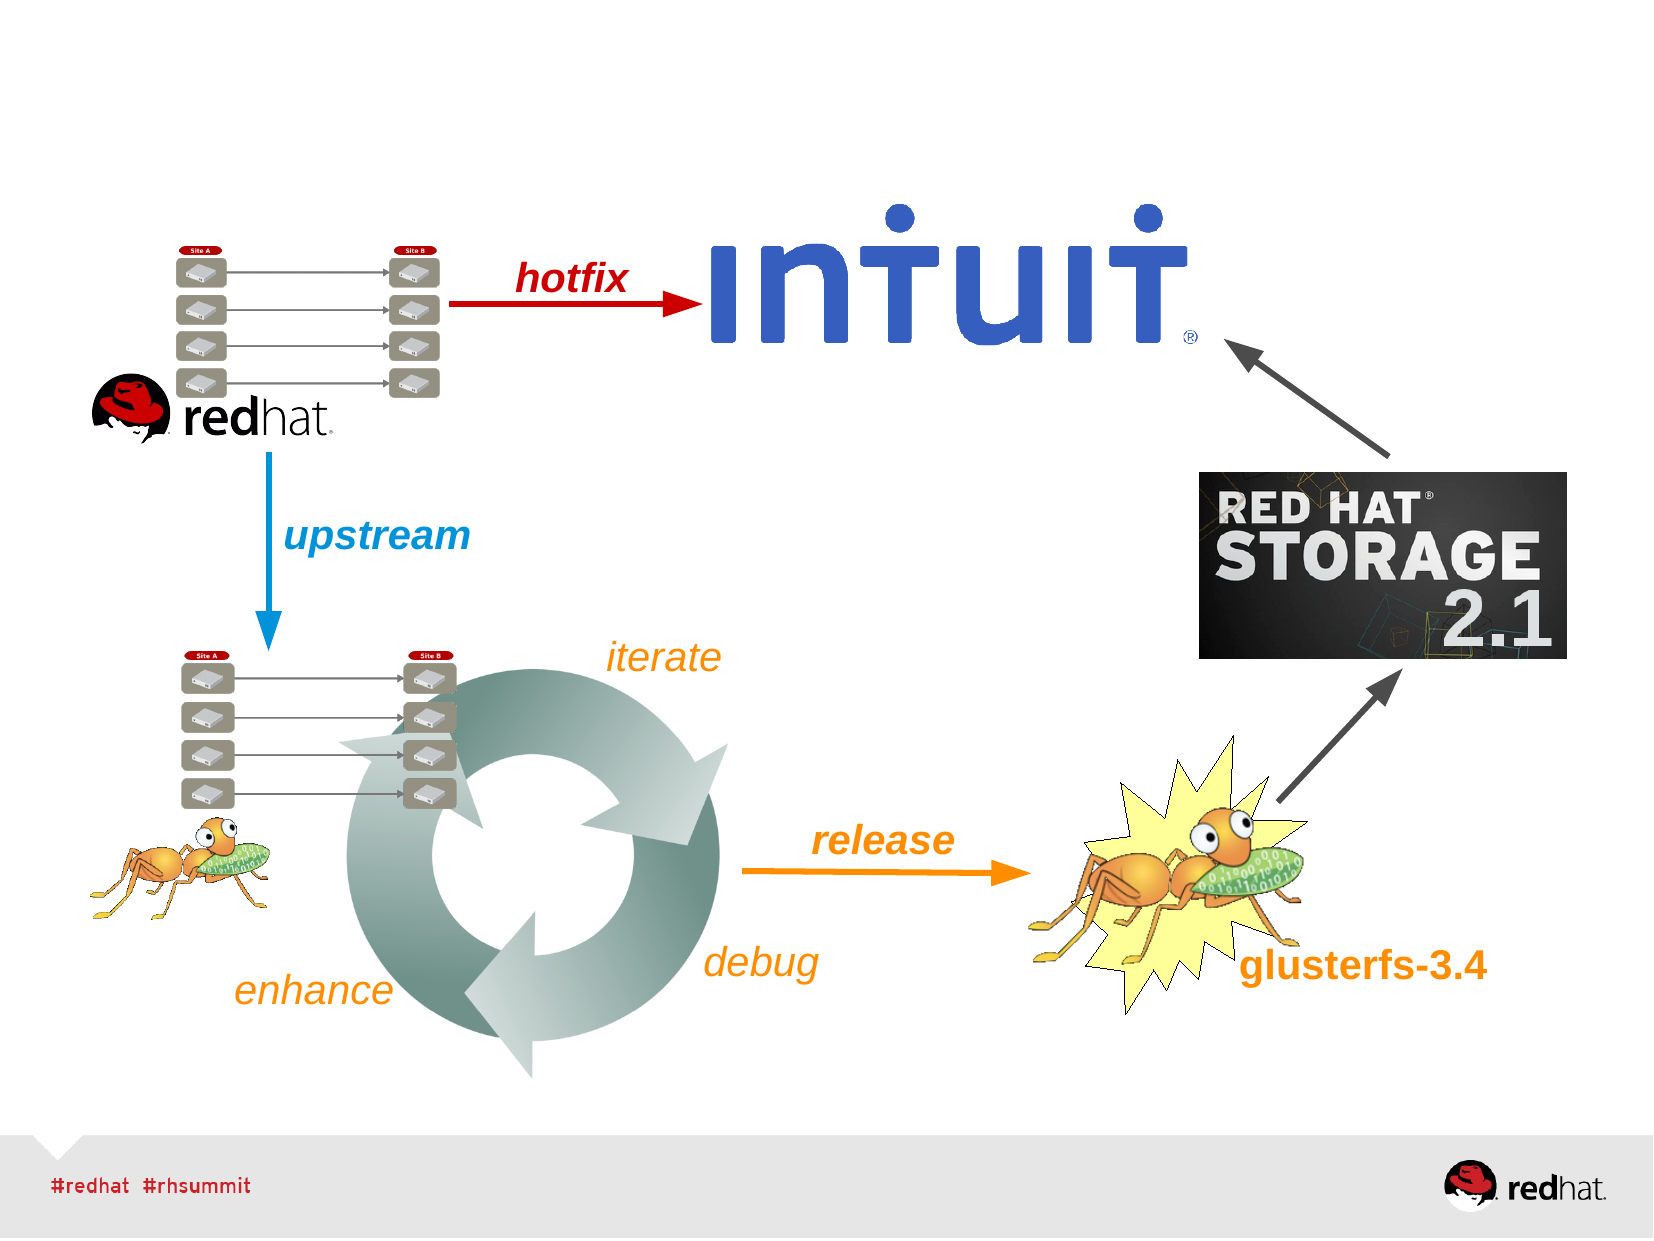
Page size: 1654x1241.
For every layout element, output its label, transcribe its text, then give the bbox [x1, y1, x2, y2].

text_box enhance [219, 959, 453, 1037]
text_box [1186, 967, 1201, 980]
text_box release [796, 809, 971, 872]
text_box [1092, 967, 1177, 1015]
text_box upstream [268, 504, 487, 566]
text_box hotfix [500, 247, 644, 309]
text_box iterate [591, 626, 772, 704]
text_box debug [688, 931, 869, 1008]
text_box [1221, 735, 1234, 754]
text_box glusterfs-3.4 [1224, 934, 1583, 1015]
picture [0, 0, 1654, 1238]
